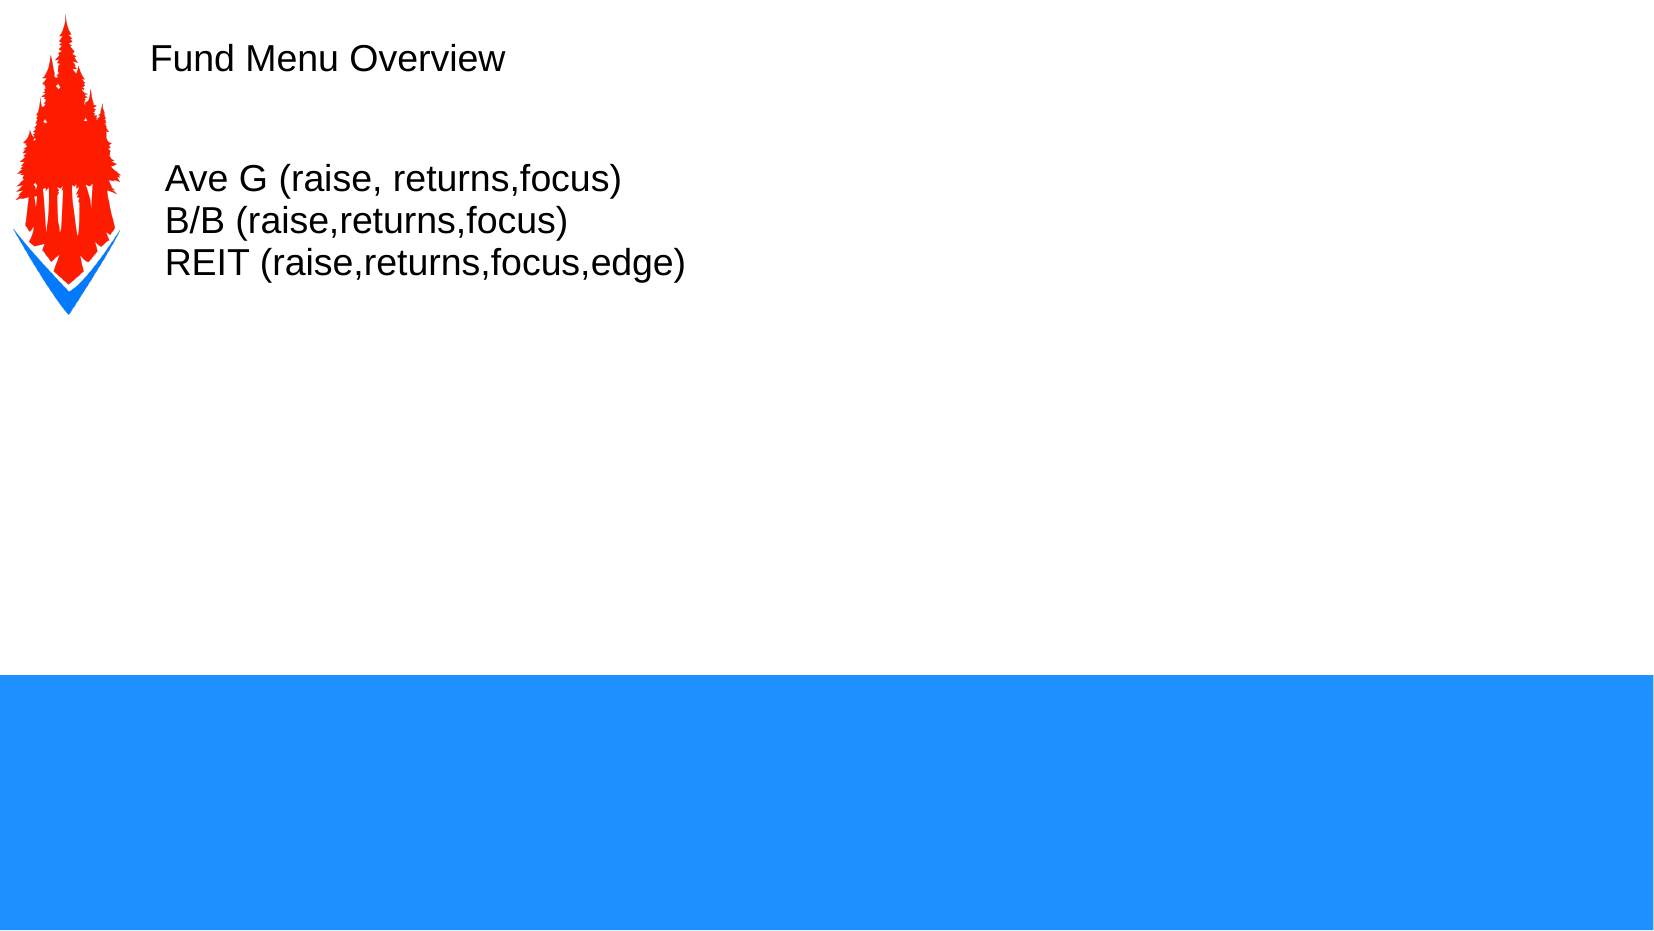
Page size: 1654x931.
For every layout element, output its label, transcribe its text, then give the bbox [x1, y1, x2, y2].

picture [13, 14, 121, 316]
text_box Fund Menu Overview [135, 30, 1201, 136]
text_box [0, 675, 1654, 931]
text_box Ave G (raise, returns,focus) B/B (raise,returns,focus) REIT (raise,returns,focus,edge) [150, 150, 1501, 616]
